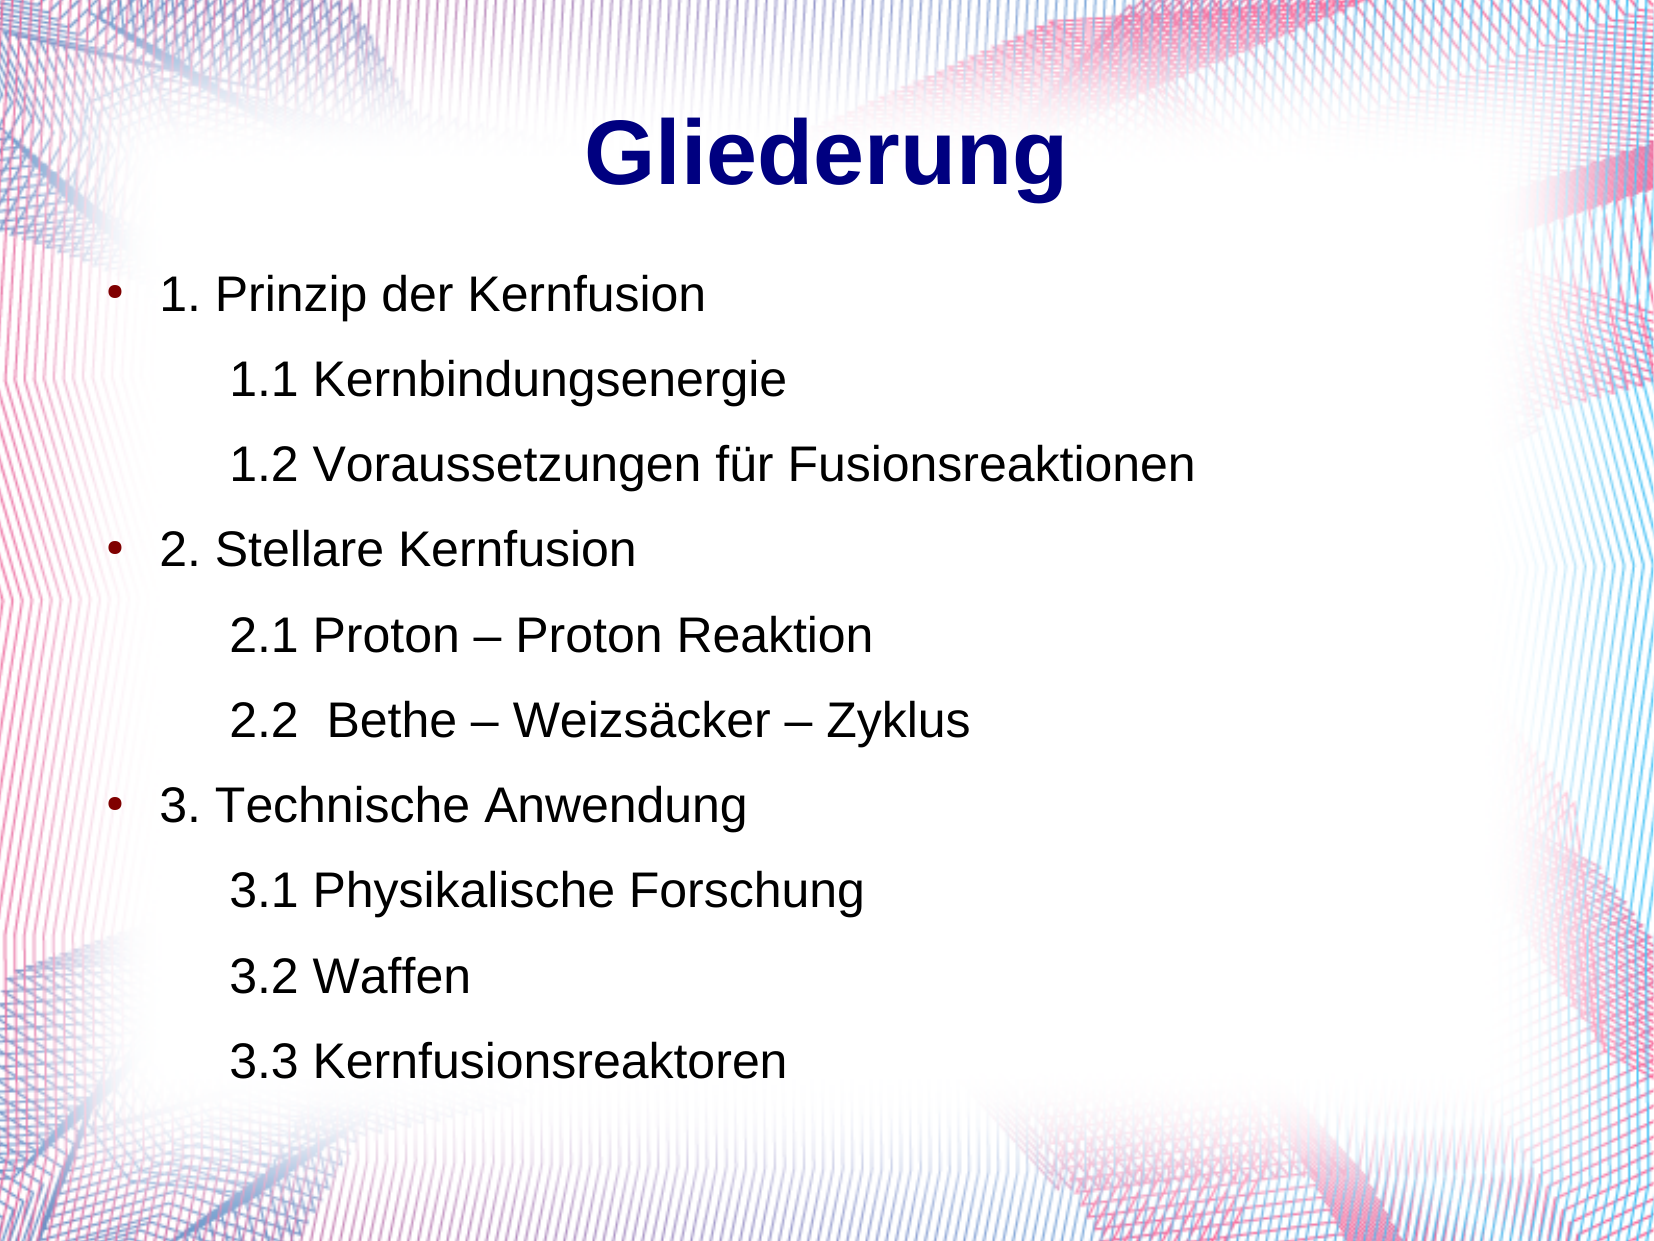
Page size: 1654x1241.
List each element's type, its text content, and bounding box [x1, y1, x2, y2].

picture [0, 0, 1654, 1241]
title Gliederung [82, 56, 1571, 250]
list 1. Prinzip der Kernfusion 1.1 Kernbindungsenergie 1.2 Voraussetzungen für Fusionsreaktionen 2. Stellare Kernfusion 2.1 Proton – Proton Reaktion 2.2 Bethe – Weizsäcker – Zyklus 3. Technische Anwendung 3.1 Physikalische Forschung 3.2 Waffen 3.3 Kernfusionsreaktoren [88, 265, 1577, 1093]
